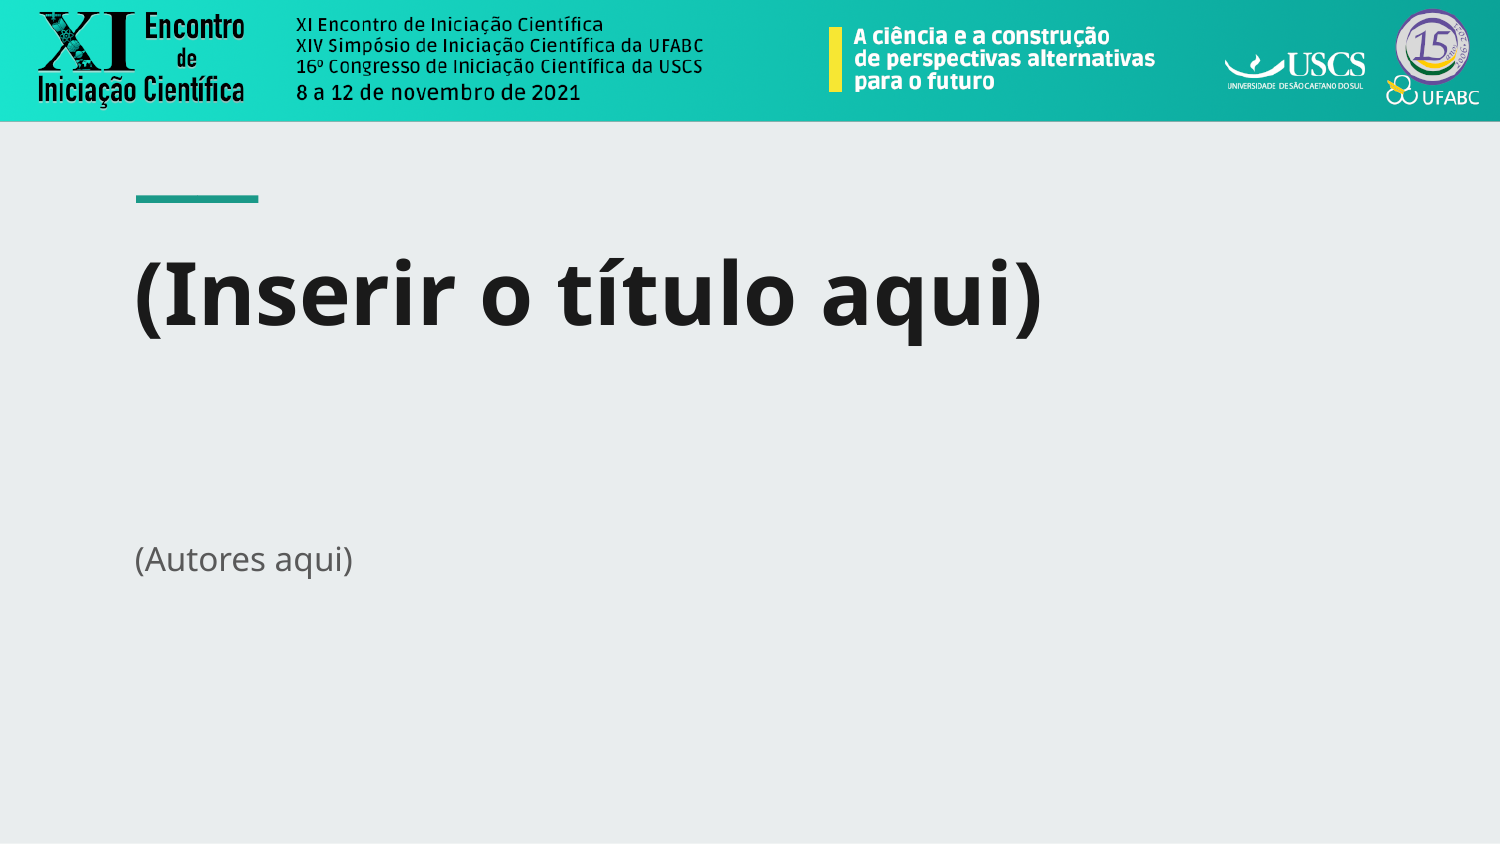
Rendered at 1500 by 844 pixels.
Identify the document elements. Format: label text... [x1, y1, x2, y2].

subtitle (Autores aqui) [119, 520, 1381, 610]
title (Inserir o título aqui) [119, 216, 1381, 490]
picture [0, 0, 1500, 122]
